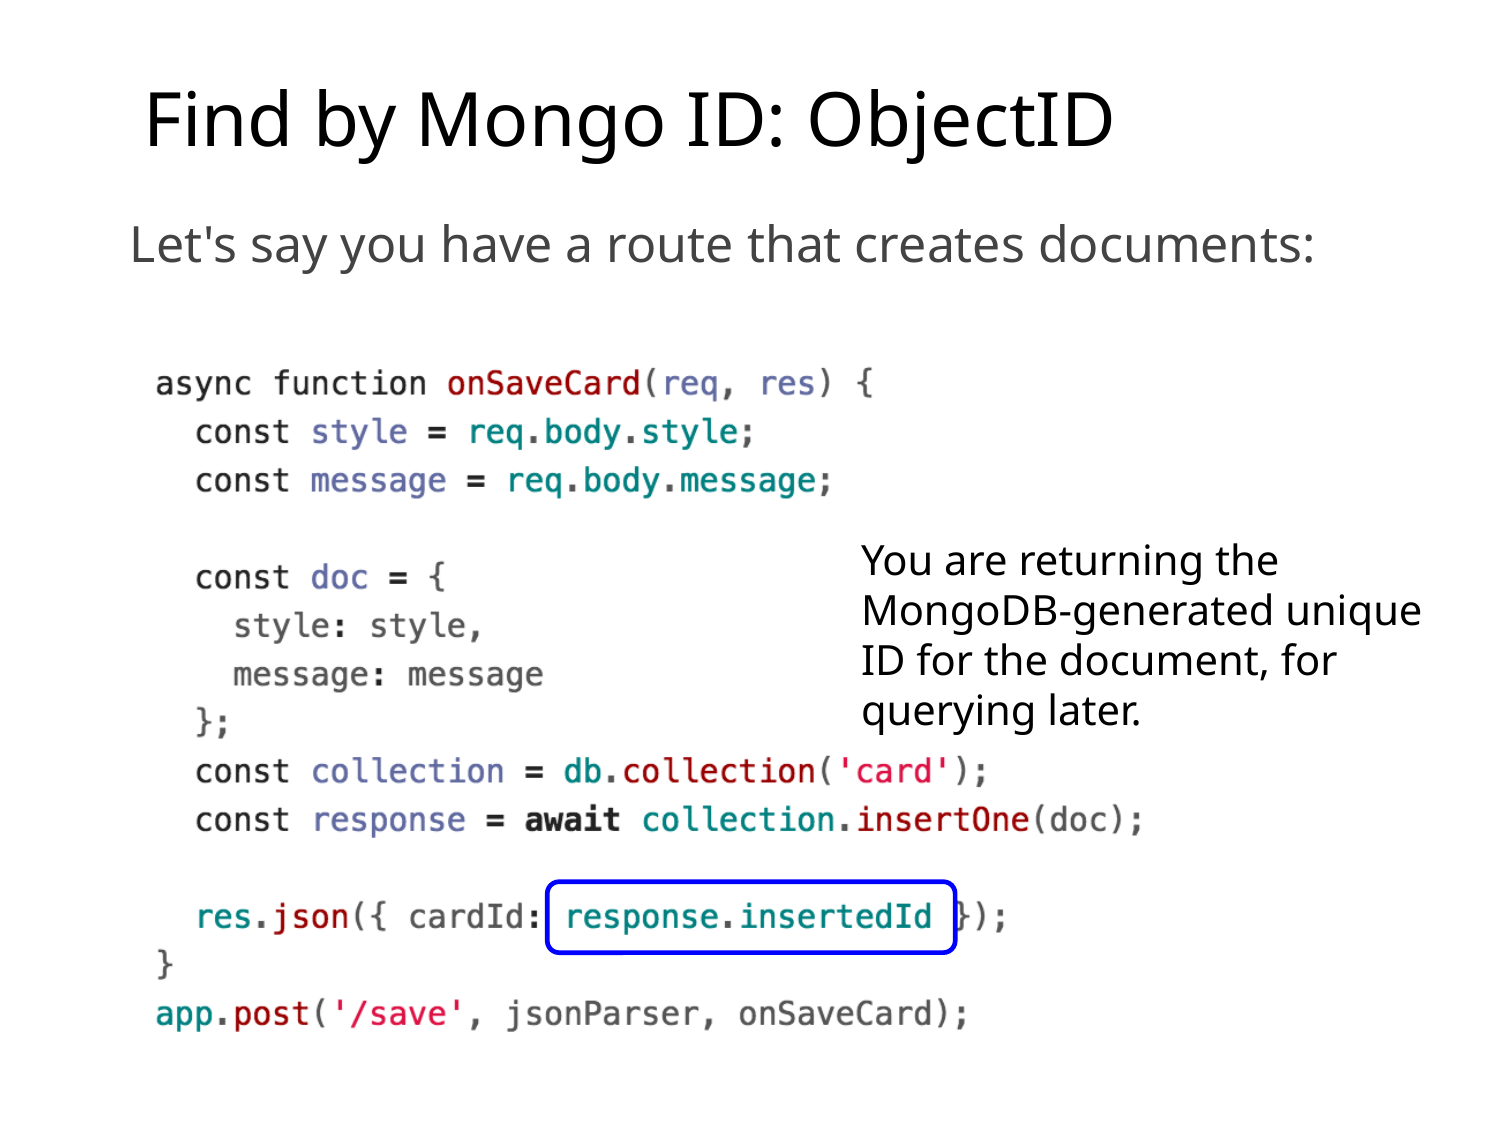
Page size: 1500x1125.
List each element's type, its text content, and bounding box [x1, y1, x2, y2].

text_box You are returning the MongoDB-generated unique ID for the document, for querying later. [831, 488, 1489, 780]
picture [139, 360, 1161, 1055]
title Find by Mongo ID: ObjectID [128, 56, 1372, 183]
list Let's say you have a route that creates documents: [115, 188, 1359, 315]
